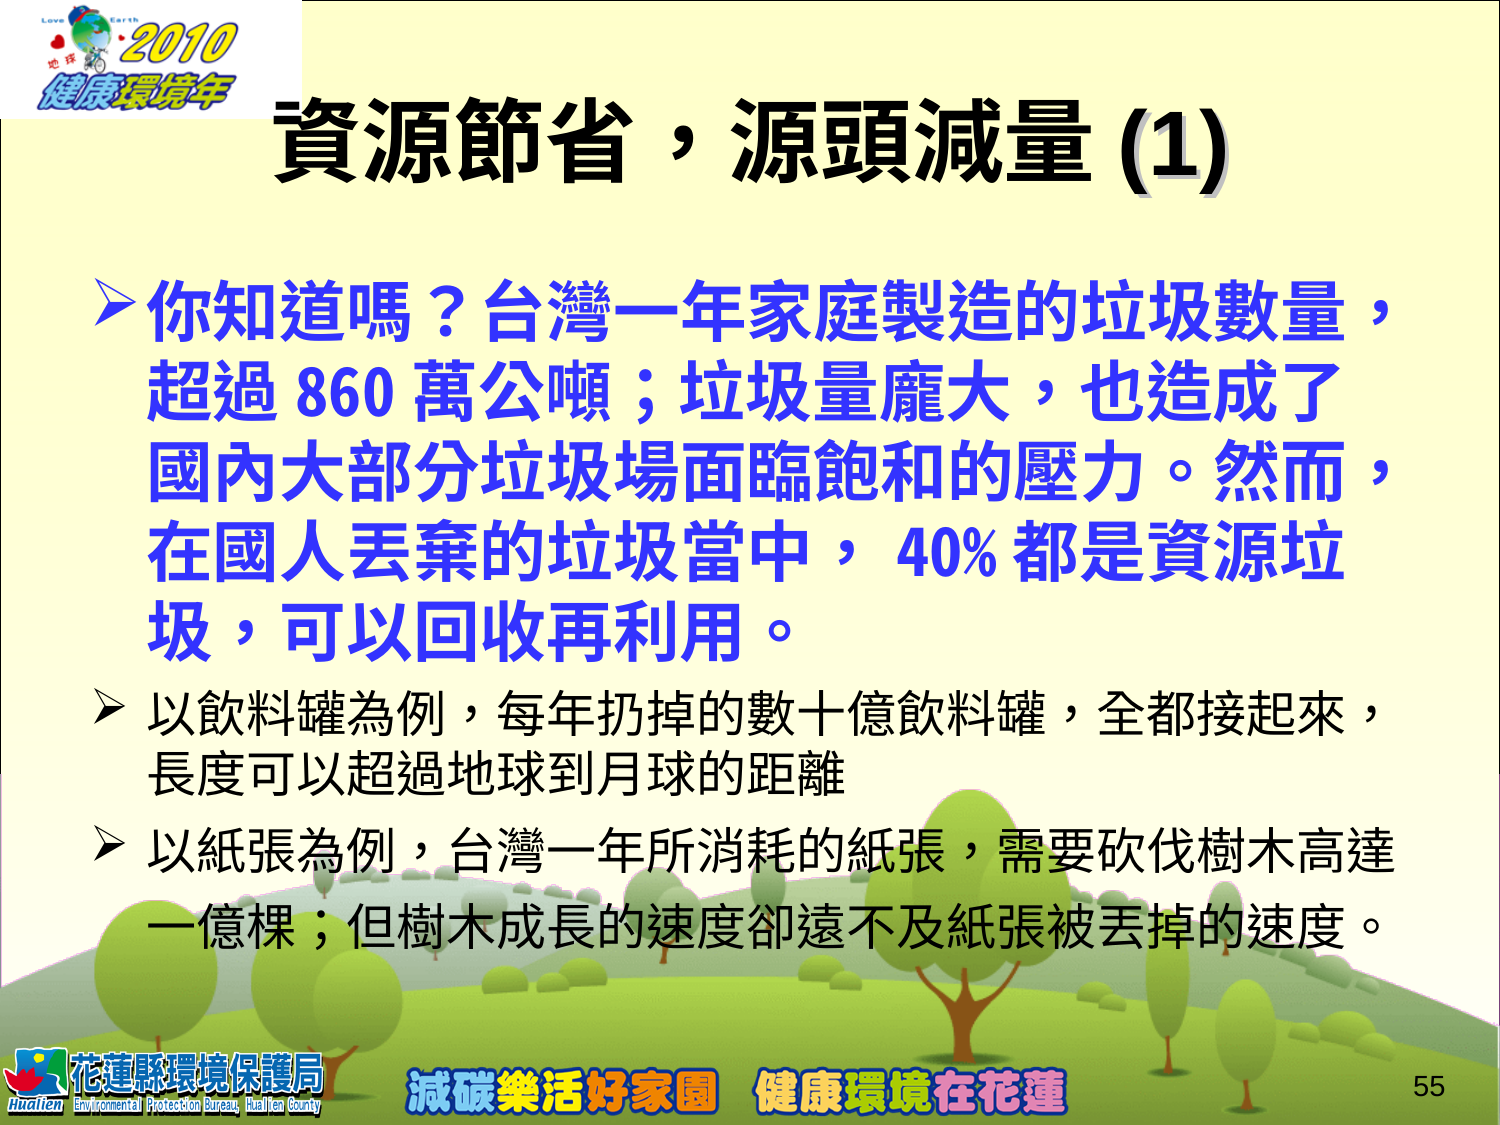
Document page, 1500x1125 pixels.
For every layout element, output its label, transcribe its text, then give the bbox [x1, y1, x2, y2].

title 資源節省，源頭減量(1) [75, 45, 1426, 233]
picture [0, 774, 1500, 1125]
list 你知道嗎？台灣一年家庭製造的垃圾數量，超過860萬公噸；垃圾量龐大，也造成了國內大部分垃圾場面臨飽和的壓力。然而，在國人丟棄的垃圾當中，40%都是資源垃圾，可以回收再利用。 以飲料罐為例，每年扔掉的數十億飲料罐，全都接起來，長度可以超過地球到月球的距離 以紙張為例，台灣一年所消耗的紙張，需要砍伐樹木高達一億棵；但樹木成長的速度卻遠不及紙張被丟掉的速度。 [75, 262, 1426, 1005]
picture [0, 0, 302, 119]
